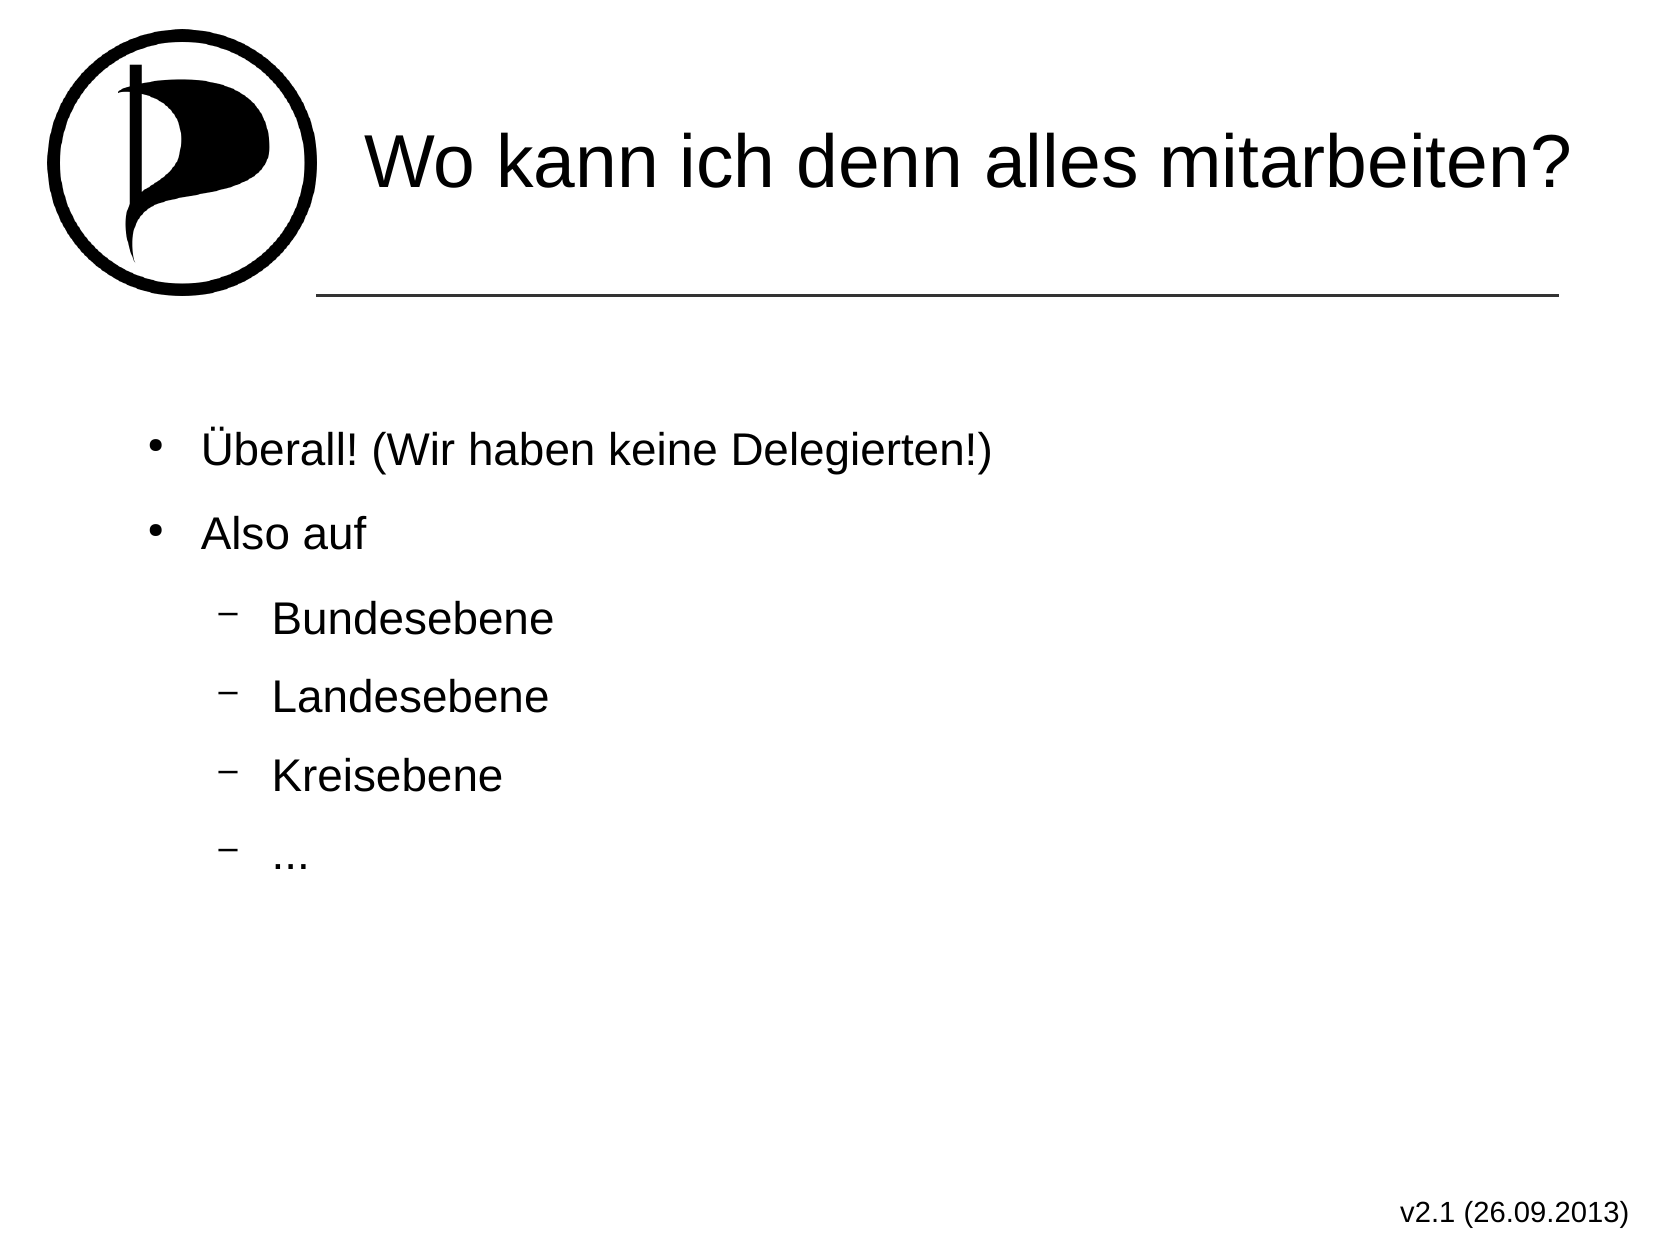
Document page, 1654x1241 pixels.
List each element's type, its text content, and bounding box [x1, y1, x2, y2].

list v2.1 (26.09.2013) [1358, 1192, 1654, 1241]
list Überall! (Wir haben keine Delegierten!) Also auf Bundesebene Landesebene Kreisebene ... [129, 419, 1550, 1086]
picture [47, 29, 317, 296]
title Wo kann ich denn alles mitarbeiten? [354, 54, 1583, 262]
